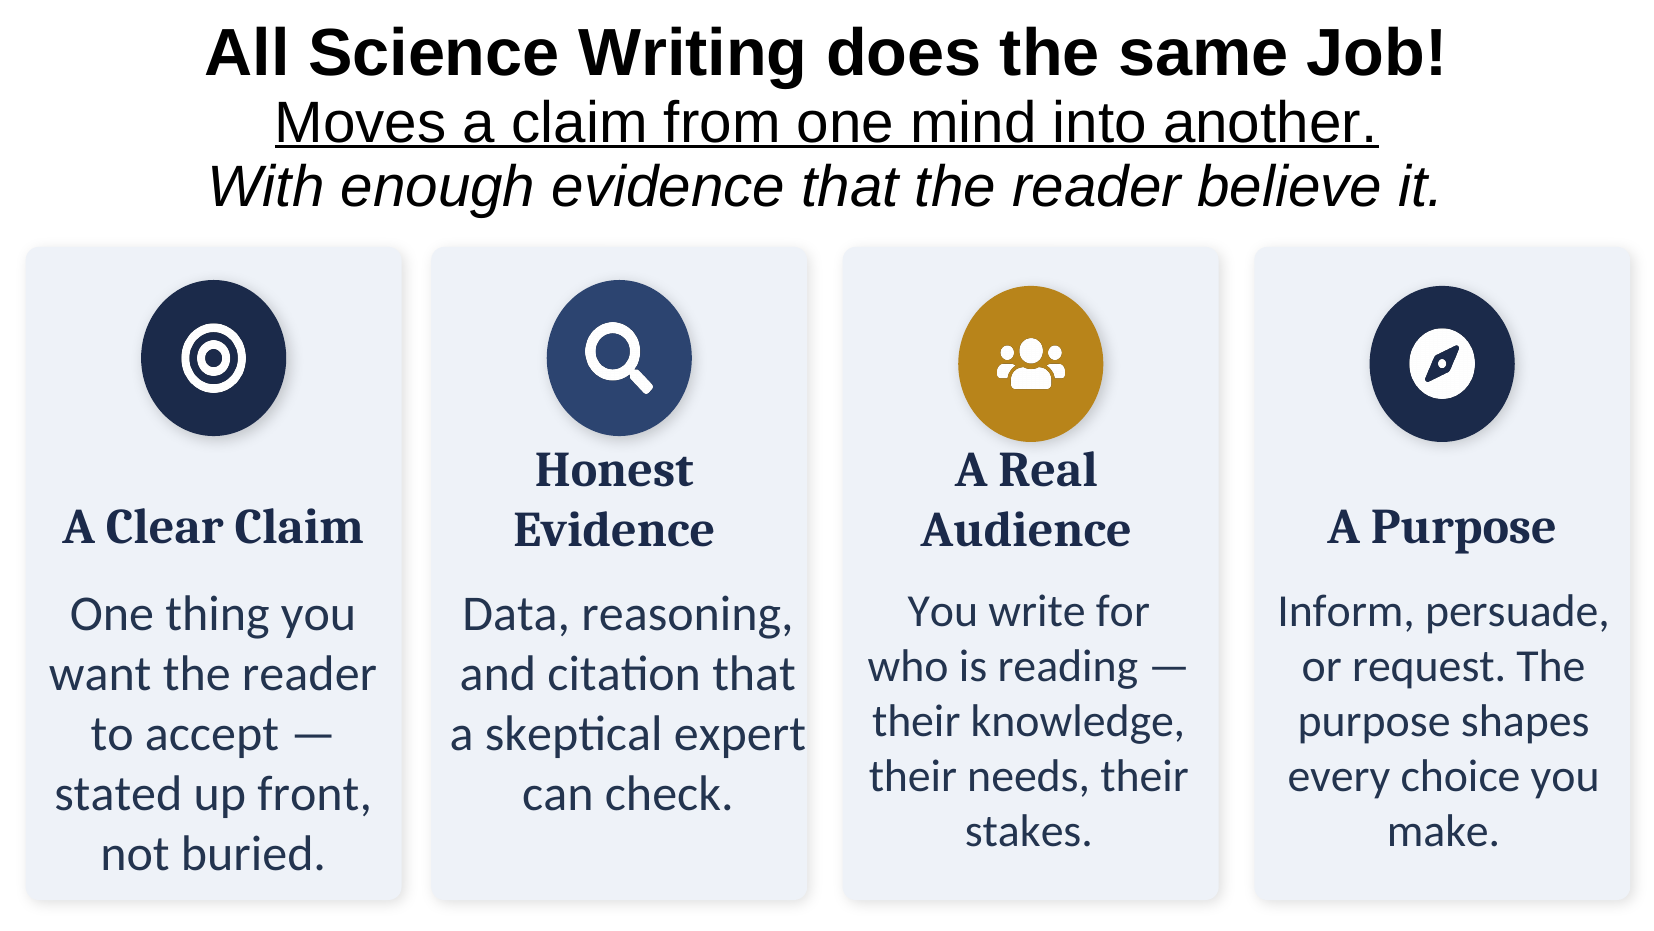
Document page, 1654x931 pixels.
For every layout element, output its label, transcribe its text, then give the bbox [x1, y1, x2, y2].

text_box [25, 246, 402, 901]
text_box One thing you want the reader to accept — stated up front, not buried. [25, 573, 401, 825]
picture [1408, 327, 1476, 400]
text_box A Purpose [1280, 488, 1604, 559]
text_box [431, 246, 808, 895]
text_box Data, reasoning, and citation that a skeptical expert can check. [434, 573, 822, 900]
text_box Inform, persuade, or request. The purpose shapes every choice you make. [1249, 573, 1639, 900]
title All Science Writing does the same Job! Moves a claim from one mind into another. With enough evidence that the reader believe it. [0, 0, 1654, 237]
text_box A Clear Claim [25, 488, 401, 559]
text_box [842, 246, 1219, 901]
picture [180, 322, 247, 394]
picture [585, 322, 653, 394]
text_box Honest Evidence [430, 440, 799, 553]
text_box [1254, 246, 1631, 573]
text_box A Real Audience [842, 440, 1211, 553]
text_box You write for who is reading — their knowledge, their needs, their stakes. [848, 573, 1210, 863]
picture [997, 327, 1065, 400]
